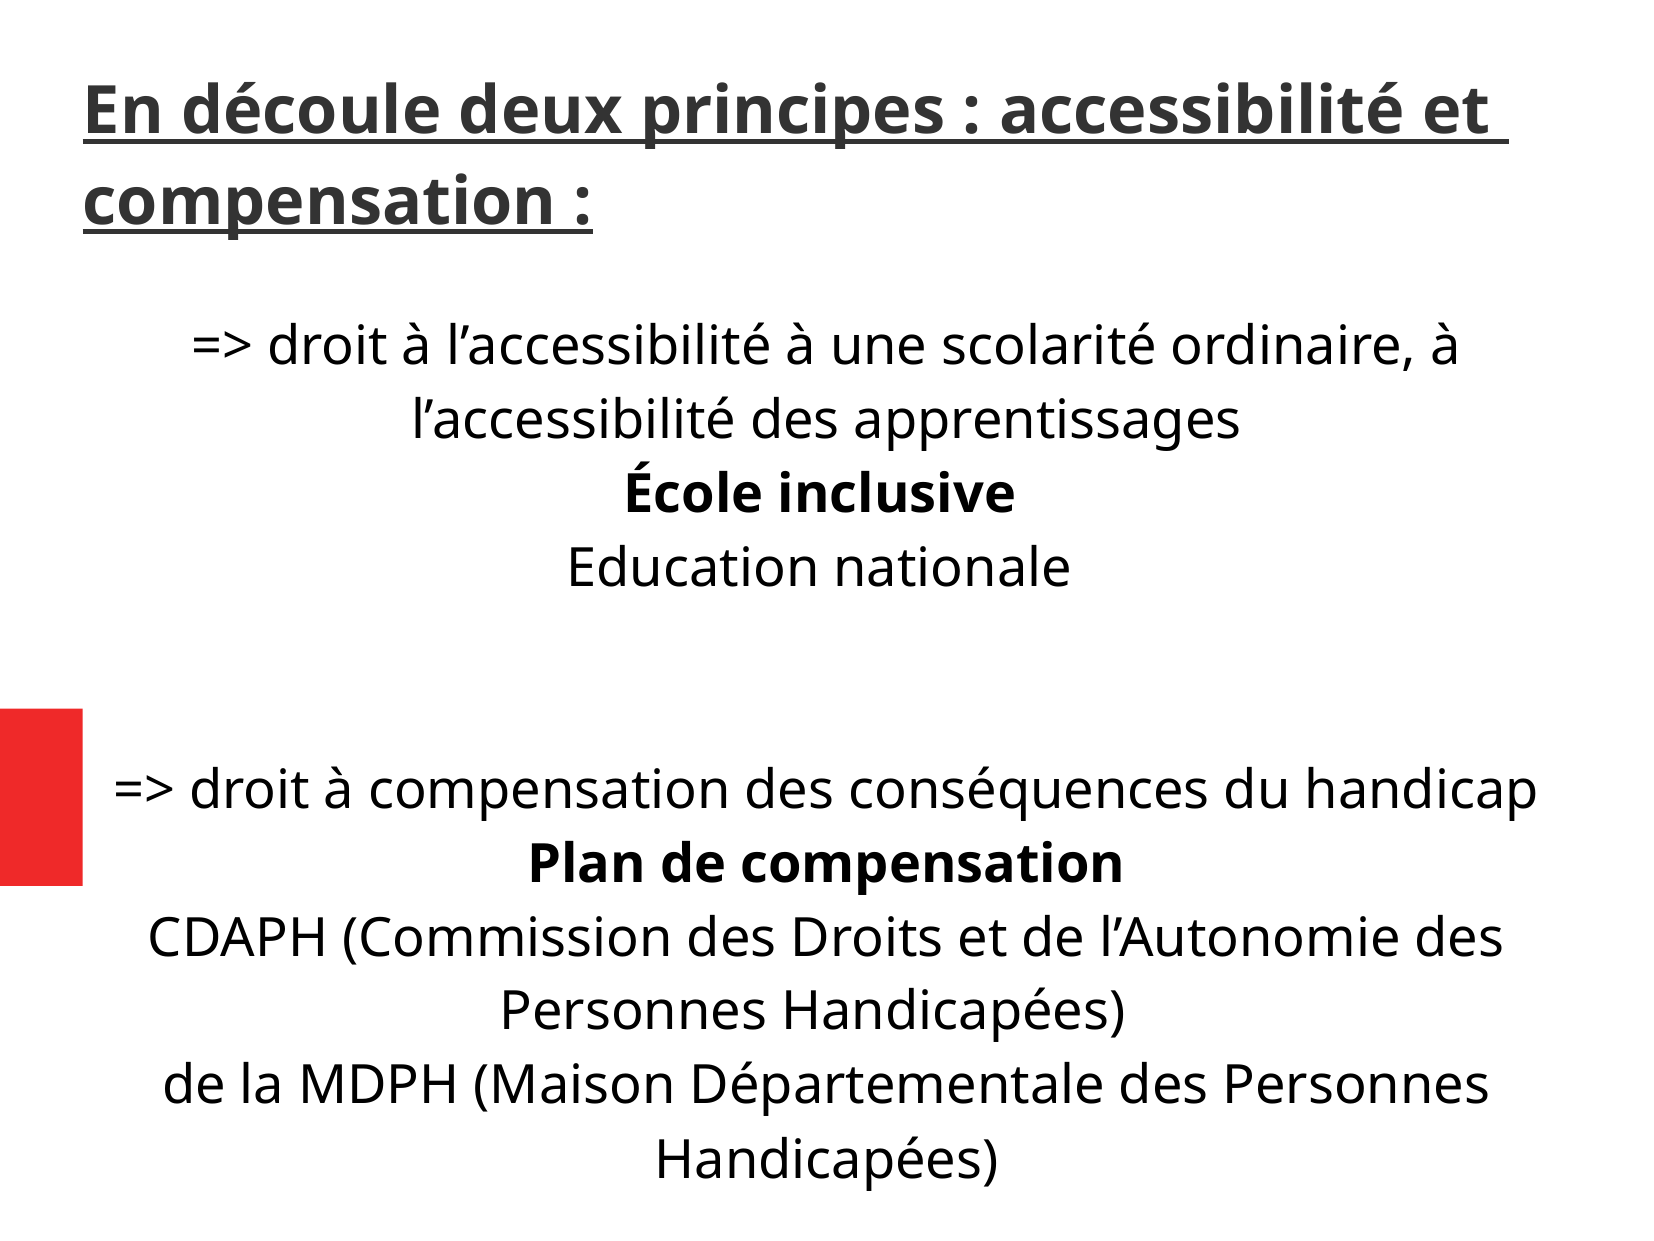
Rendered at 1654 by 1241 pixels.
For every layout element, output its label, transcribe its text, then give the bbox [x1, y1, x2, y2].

subtitle => droit à l’accessibilité à une scolarité ordinaire, à l’accessibilité des apprentissages École inclusive Education nationale => droit à compensation des conséquences du handicap Plan de compensation CDAPH (Commission des Droits et de l’Autonomie des Personnes Handicapées) de la MDPH (Maison Départementale des Personnes Handicapées) [82, 296, 1571, 1204]
title En découle deux principes : accessibilité et compensation : [82, 49, 1571, 257]
